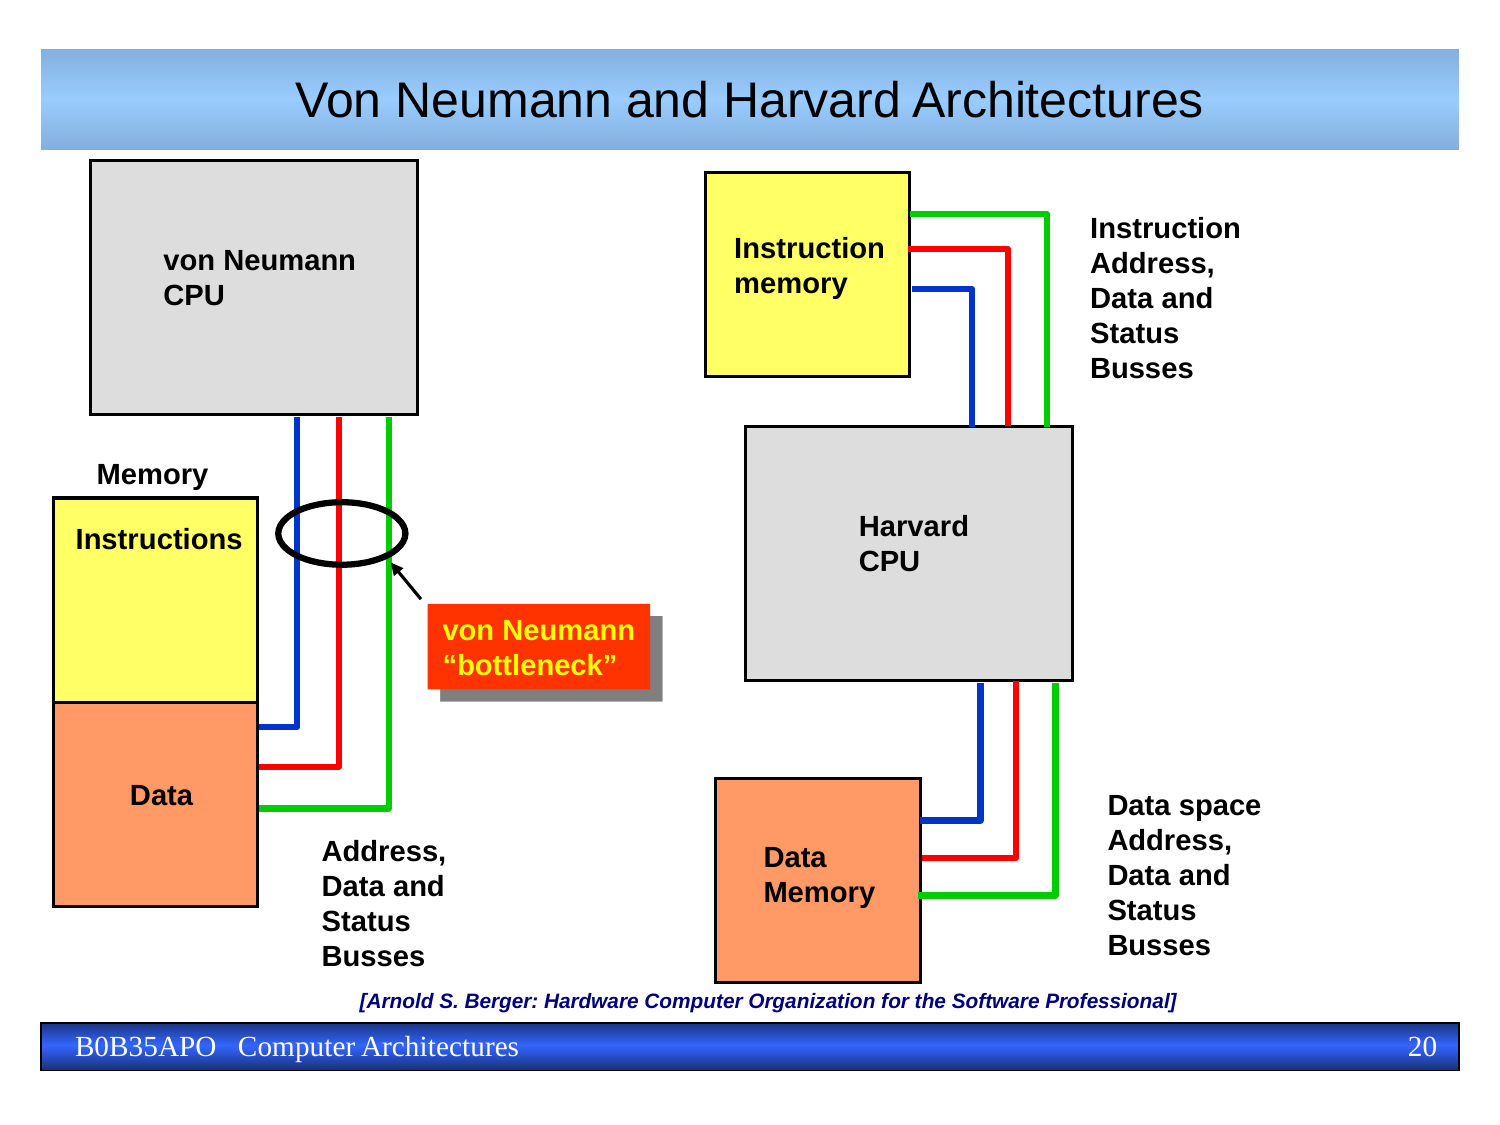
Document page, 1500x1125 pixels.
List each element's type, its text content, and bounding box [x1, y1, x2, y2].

text_box [745, 426, 1073, 681]
text_box [715, 778, 921, 980]
text_box Data [115, 768, 209, 819]
text_box [Arnold S. Berger: Hardware Computer Organization for the Software Professional] [32, 980, 1192, 1021]
text_box [705, 172, 910, 377]
text_box von Neumann “bottleneck” [427, 603, 651, 690]
text_box [53, 497, 258, 907]
text_box Data Memory [748, 830, 891, 916]
text_box Data space Address, Data and Status Busses [1092, 778, 1277, 969]
text_box [90, 160, 418, 415]
text_box Instructions [60, 512, 258, 563]
title Von Neumann and Harvard Architectures [41, 49, 1459, 150]
text_box Harvard CPU [843, 499, 985, 585]
text_box Address, Data and Status Busses [306, 824, 462, 980]
text_box Instruction Address, Data and Status Busses [1075, 201, 1257, 392]
text_box von Neumann CPU [148, 233, 371, 319]
text_box Instruction memory [719, 222, 901, 308]
text_box Memory [81, 447, 224, 499]
